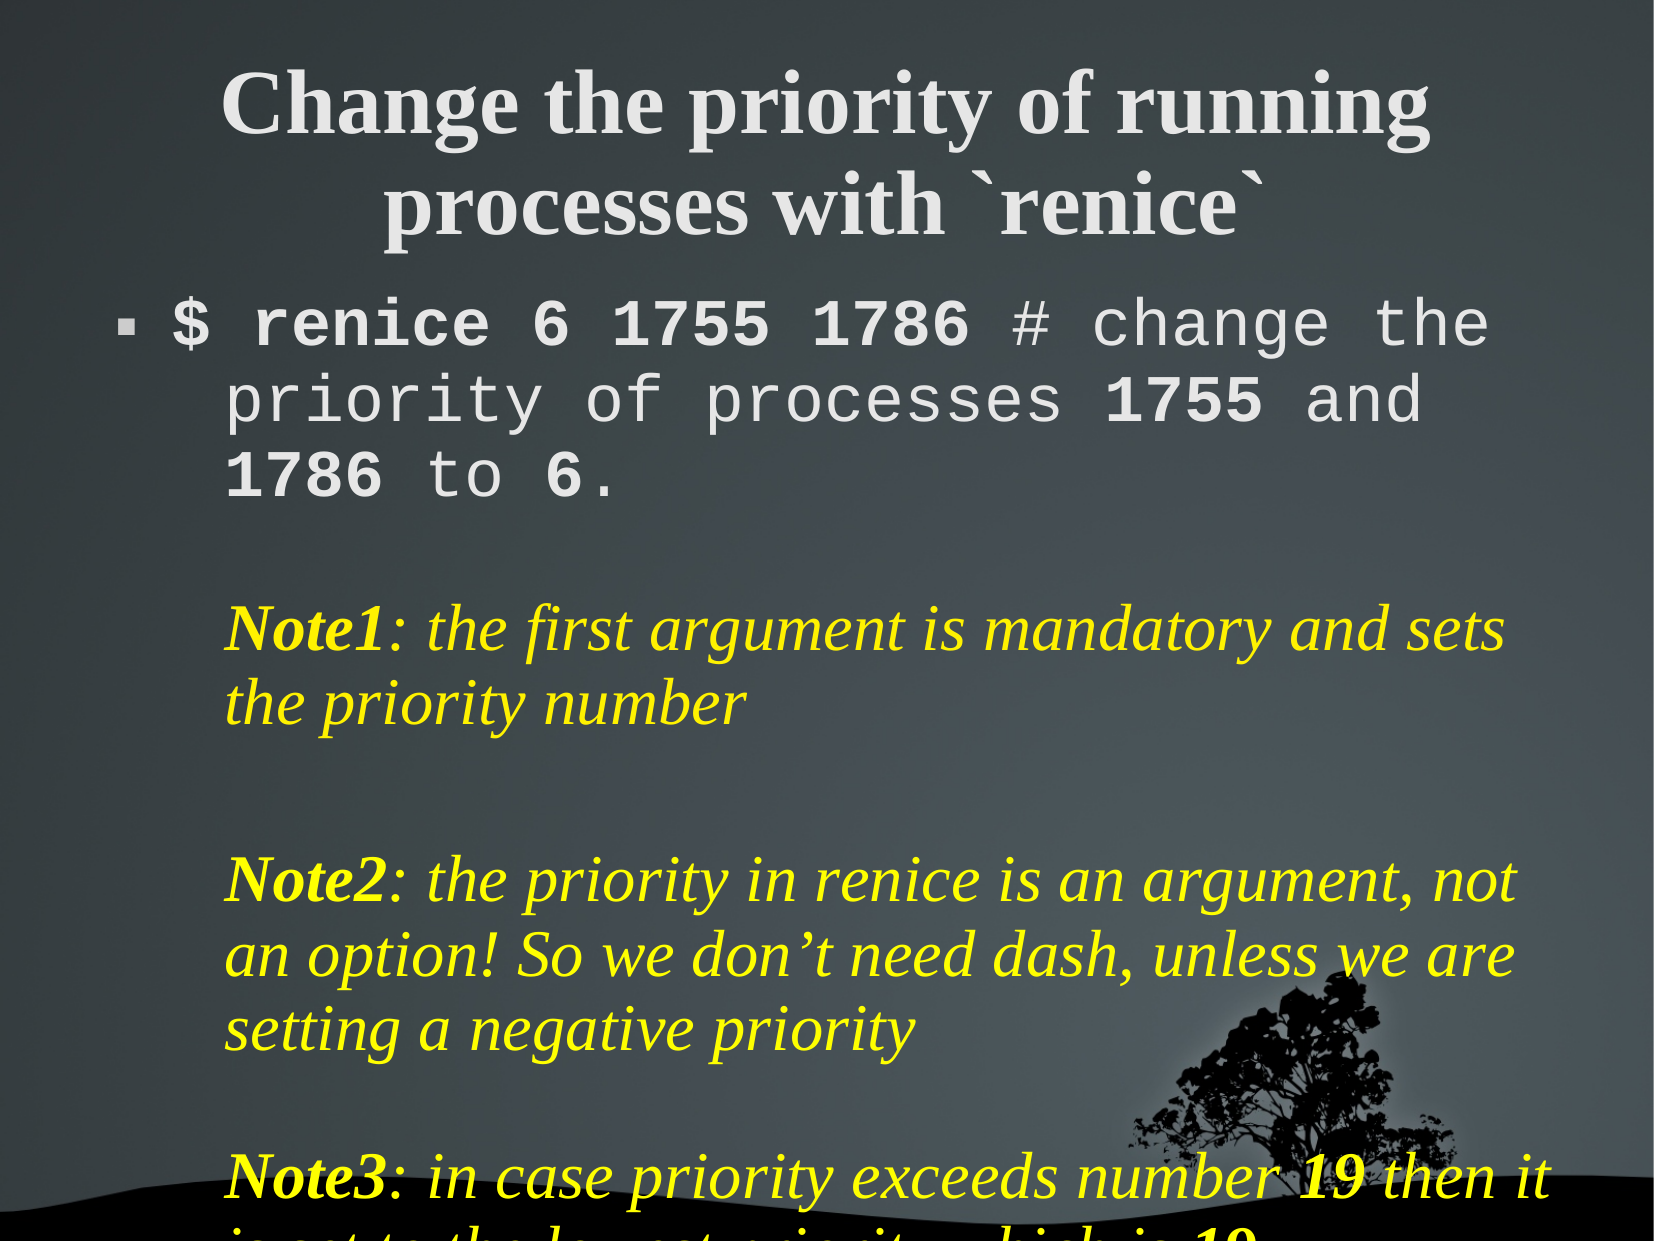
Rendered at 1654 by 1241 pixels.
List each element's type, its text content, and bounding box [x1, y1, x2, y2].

title Change the priority of running processes with `renice` [82, 33, 1571, 273]
list $ renice 6 1755 1786 # change the priority of processes 1755 and 1786 to 6. Note1: the first argument is mandatory and sets the priority number Note2: the priority in renice is an argument, not an option! So we don’t need dash, unless we are setting a negative priority Note3: in case priority exceeds number 19 then it is set to the lowest priority which is 19 [82, 290, 1571, 1224]
picture [1235, 1231, 1247, 1241]
picture [0, 0, 1654, 1241]
